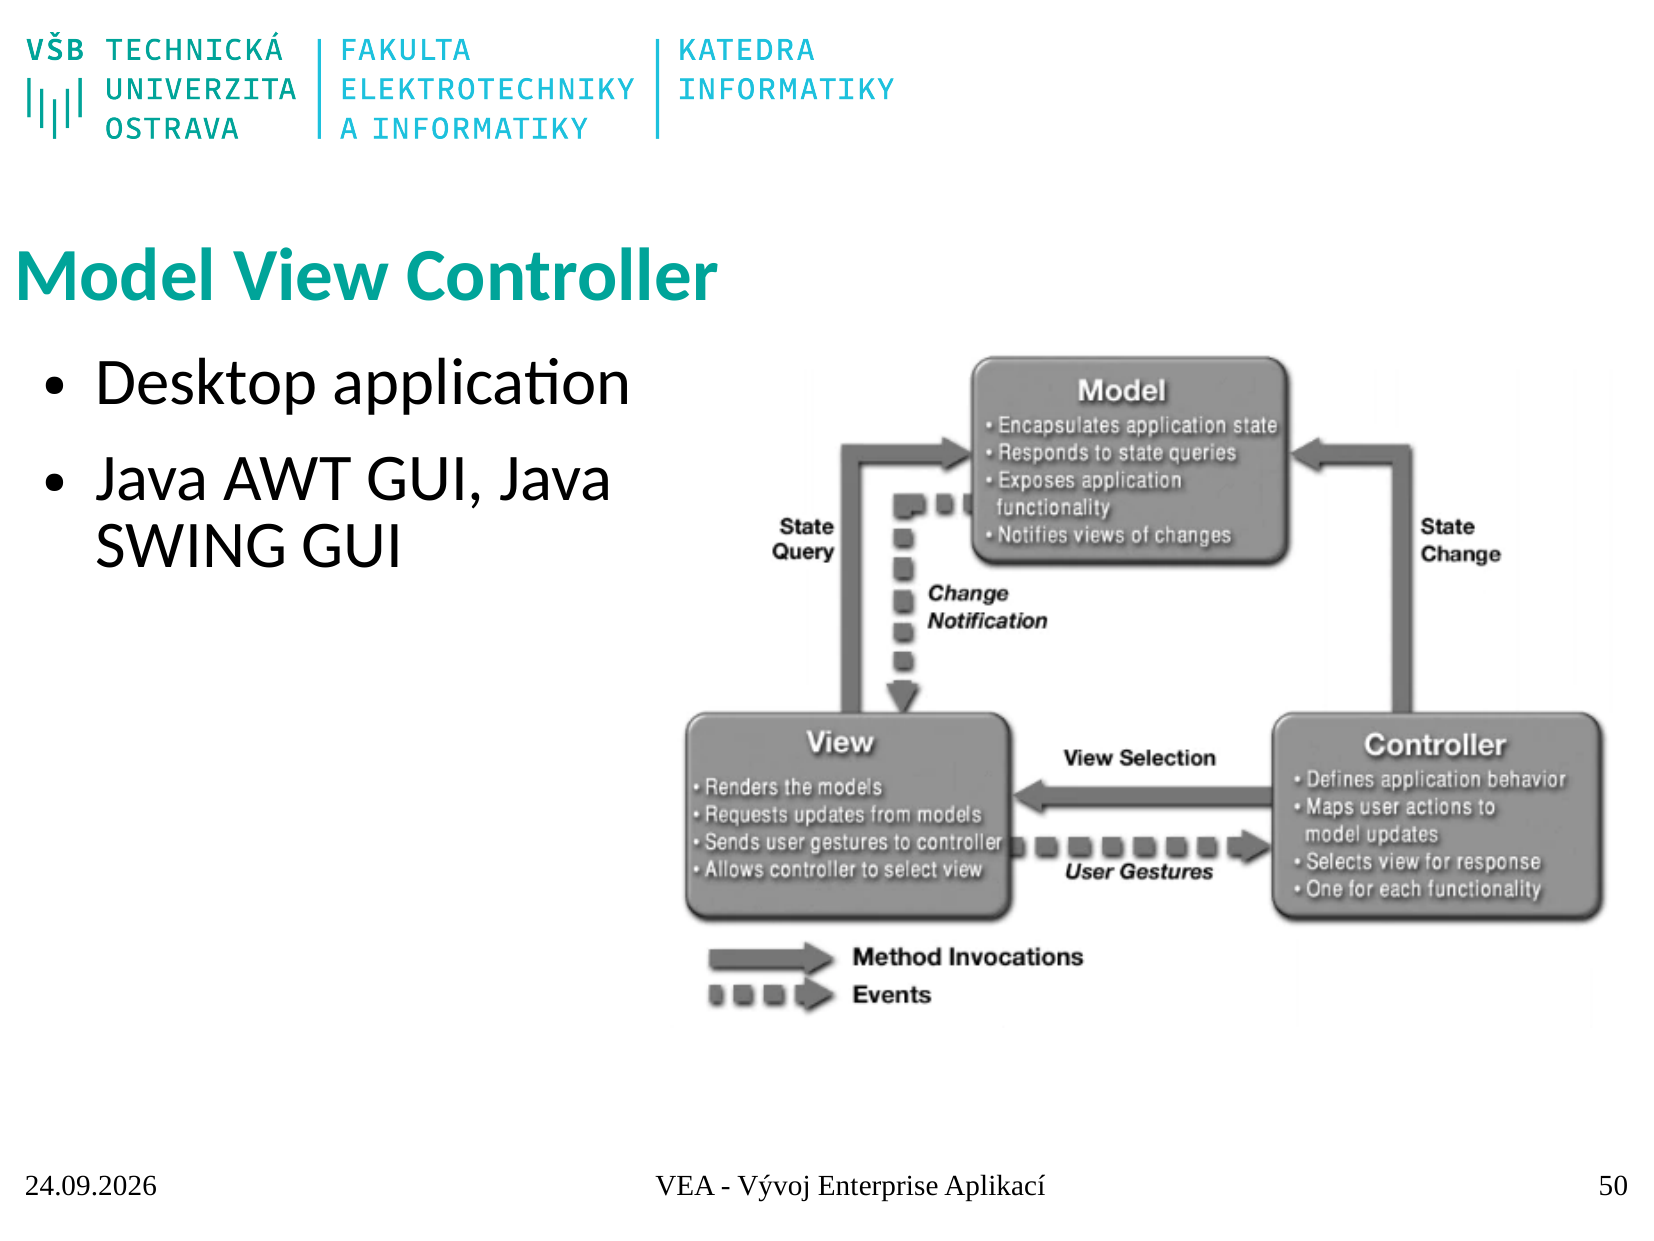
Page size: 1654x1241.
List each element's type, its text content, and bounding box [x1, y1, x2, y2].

title Model View Controller [14, 165, 1619, 319]
list Desktop application Java AWT GUI, Java SWING GUI [24, 354, 808, 1146]
picture [650, 342, 1630, 1028]
picture [26, 31, 894, 139]
